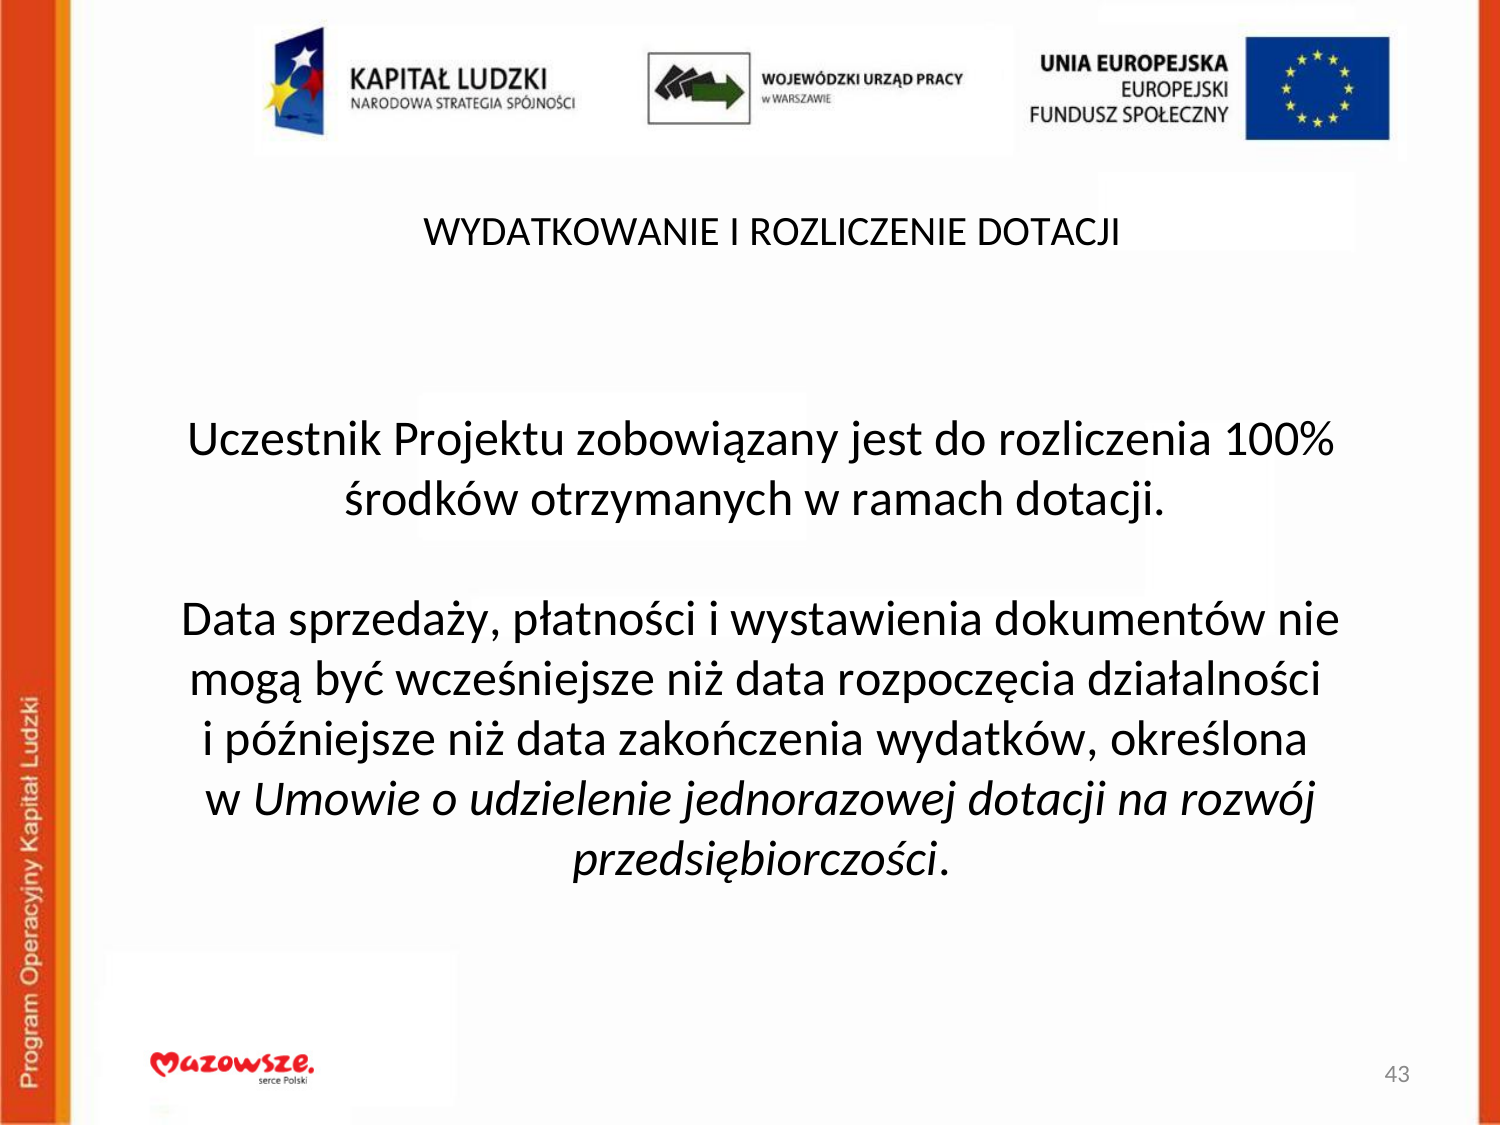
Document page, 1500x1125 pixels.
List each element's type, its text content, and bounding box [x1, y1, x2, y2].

text_box <numer> [1074, 1042, 1426, 1103]
text_box WYDATKOWANIE I ROZLICZENIE DOTACJI [194, 196, 1351, 256]
picture [0, 0, 1500, 1125]
title Uczestnik Projektu zobowiązany jest do rozliczenia 100% środków otrzymanych w ramach dotacji. Data sprzedaży, płatności i wystawienia dokumentów nie mogą być wcześniejsze niż data rozpoczęcia działalności i późniejsze niż data zakończenia wydatków, określona w Umowie o udzielenie jednorazowej dotacji na rozwój przedsiębiorczości. [112, 278, 1411, 1012]
